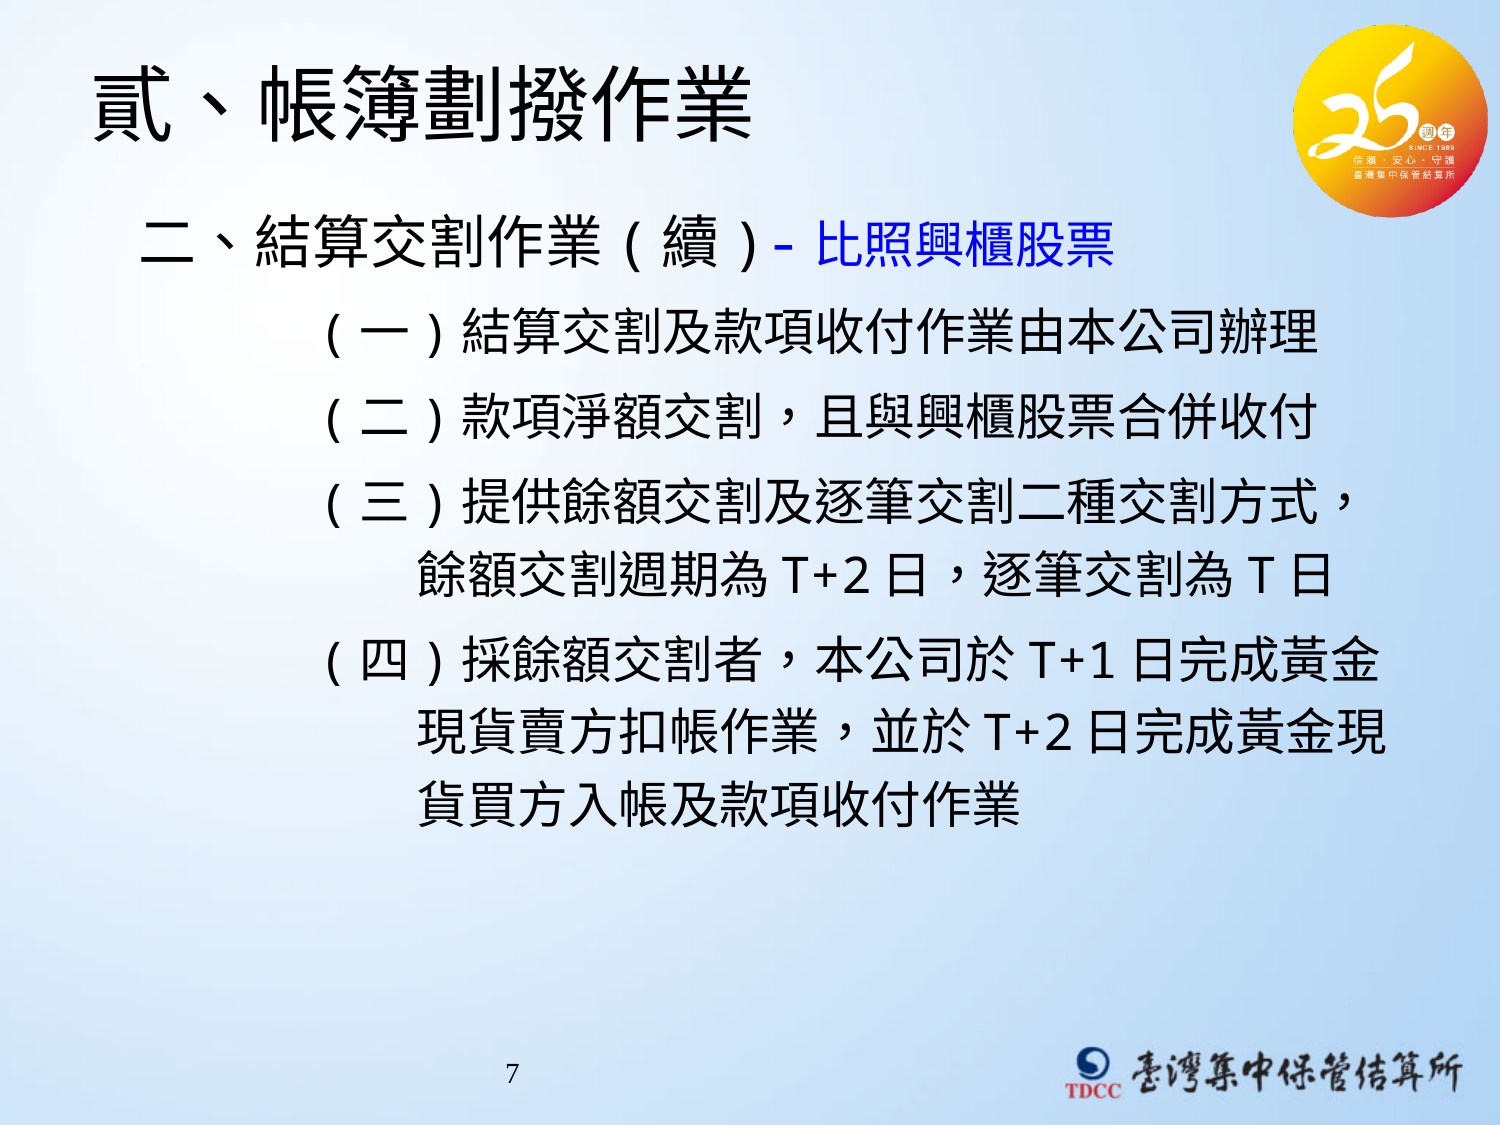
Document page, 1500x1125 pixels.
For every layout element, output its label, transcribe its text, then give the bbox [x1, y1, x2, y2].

list 二、結算交割作業(續)-比照興櫃股票 (一)結算交割及款項收付作業由本公司辦理 (二)款項淨額交割，且與興櫃股票合併收付 (三)提供餘額交割及逐筆交割二種交割方式，餘額交割週期為T+2日，逐筆交割為T日 (四)採餘額交割者，本公司於T+1日完成黃金現貨賣方扣帳作業，並於T+2日完成黃金現貨買方入帳及款項收付作業 [75, 195, 1426, 993]
text_box [490, 1046, 841, 1125]
title 貳、帳簿劃撥作業 [75, 45, 1426, 173]
